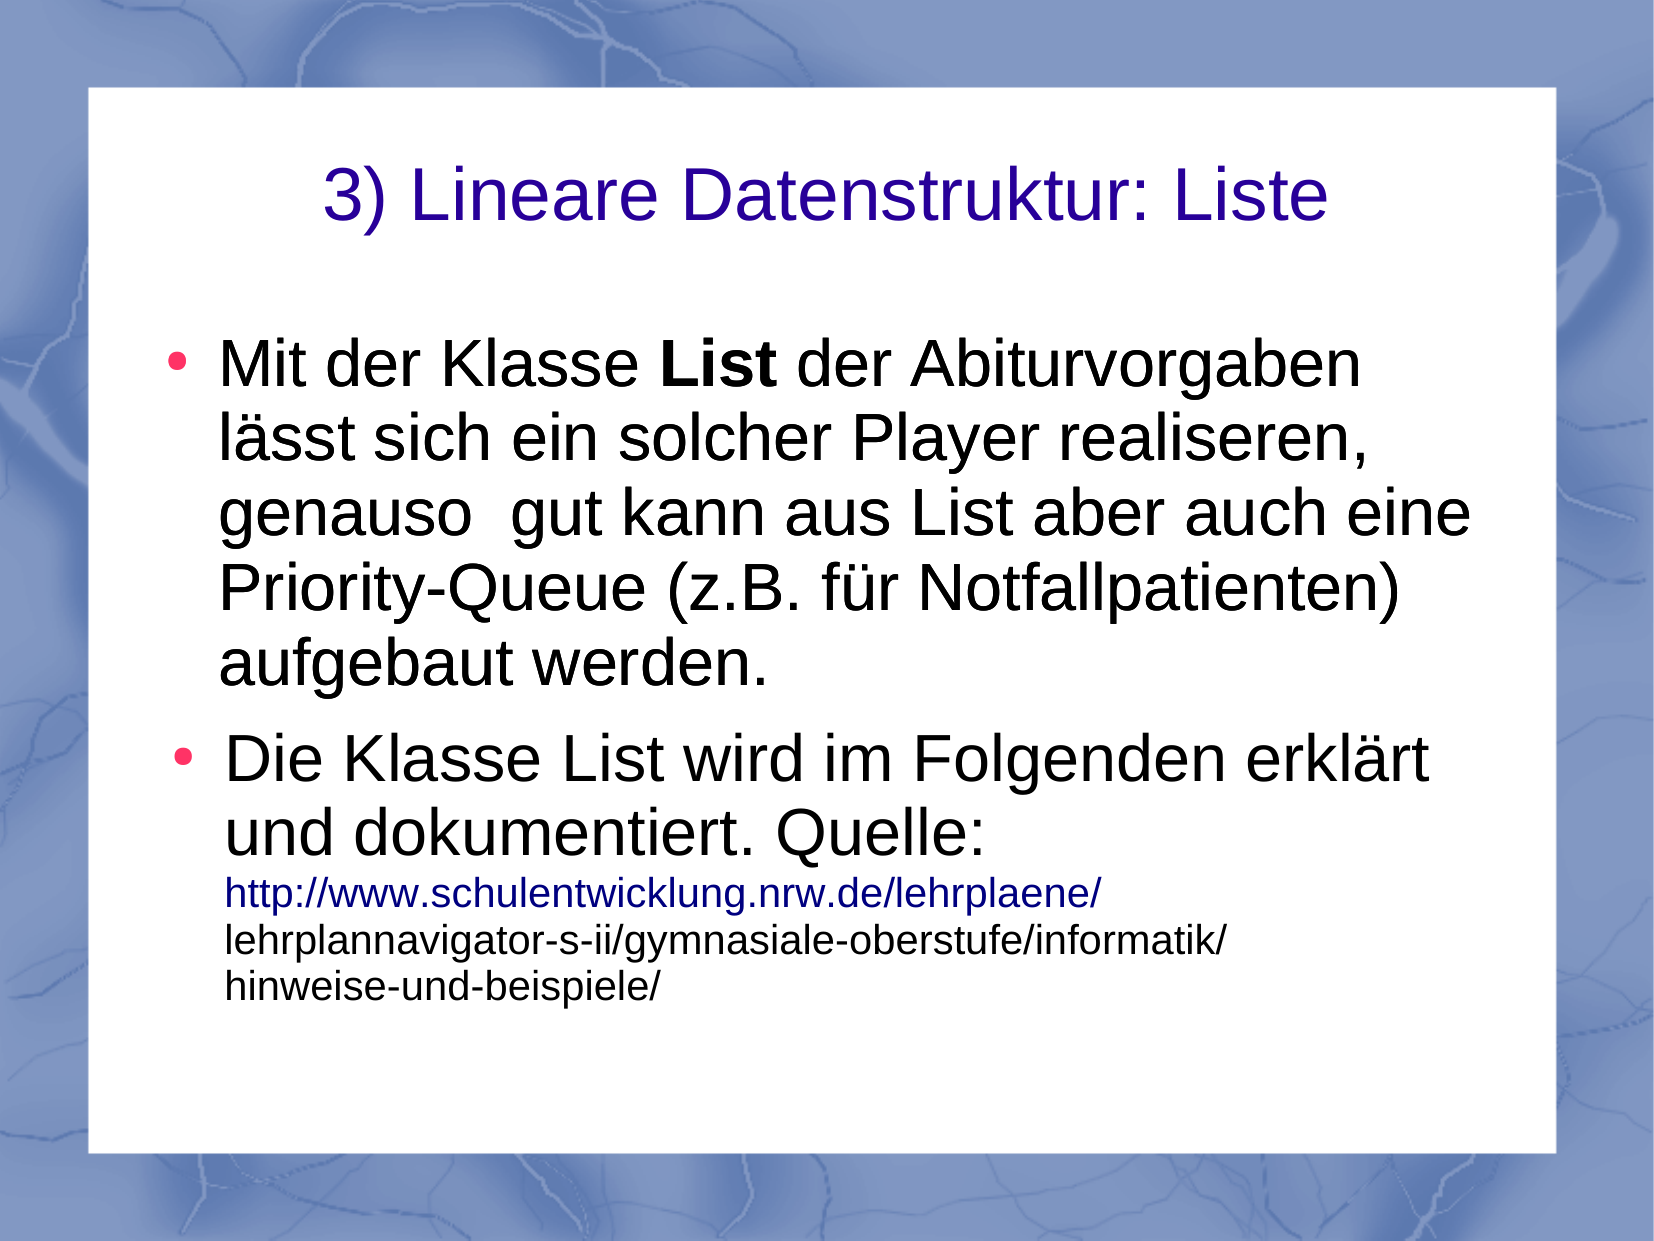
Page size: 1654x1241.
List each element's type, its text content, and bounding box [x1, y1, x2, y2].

list Die Klasse List wird im Folgenden erklärt und dokumentiert. Quelle:http://www.schulentwicklung.nrw.de/lehrplaene/ lehrplannavigator-s-ii/gymnasiale-oberstufe/informatik/ hinweise-und-beispiele/ [153, 720, 1512, 1086]
title 3) Lineare Datenstruktur: Liste [118, 90, 1536, 298]
list Mit der Klasse List der Abiturvorgaben lässt sich ein solcher Player realiseren, genauso gut kann aus List aber auch eine Priority-Queue (z.B. für Notfallpatienten) aufgebaut werden. [147, 325, 1506, 700]
picture [0, 0, 1654, 1241]
